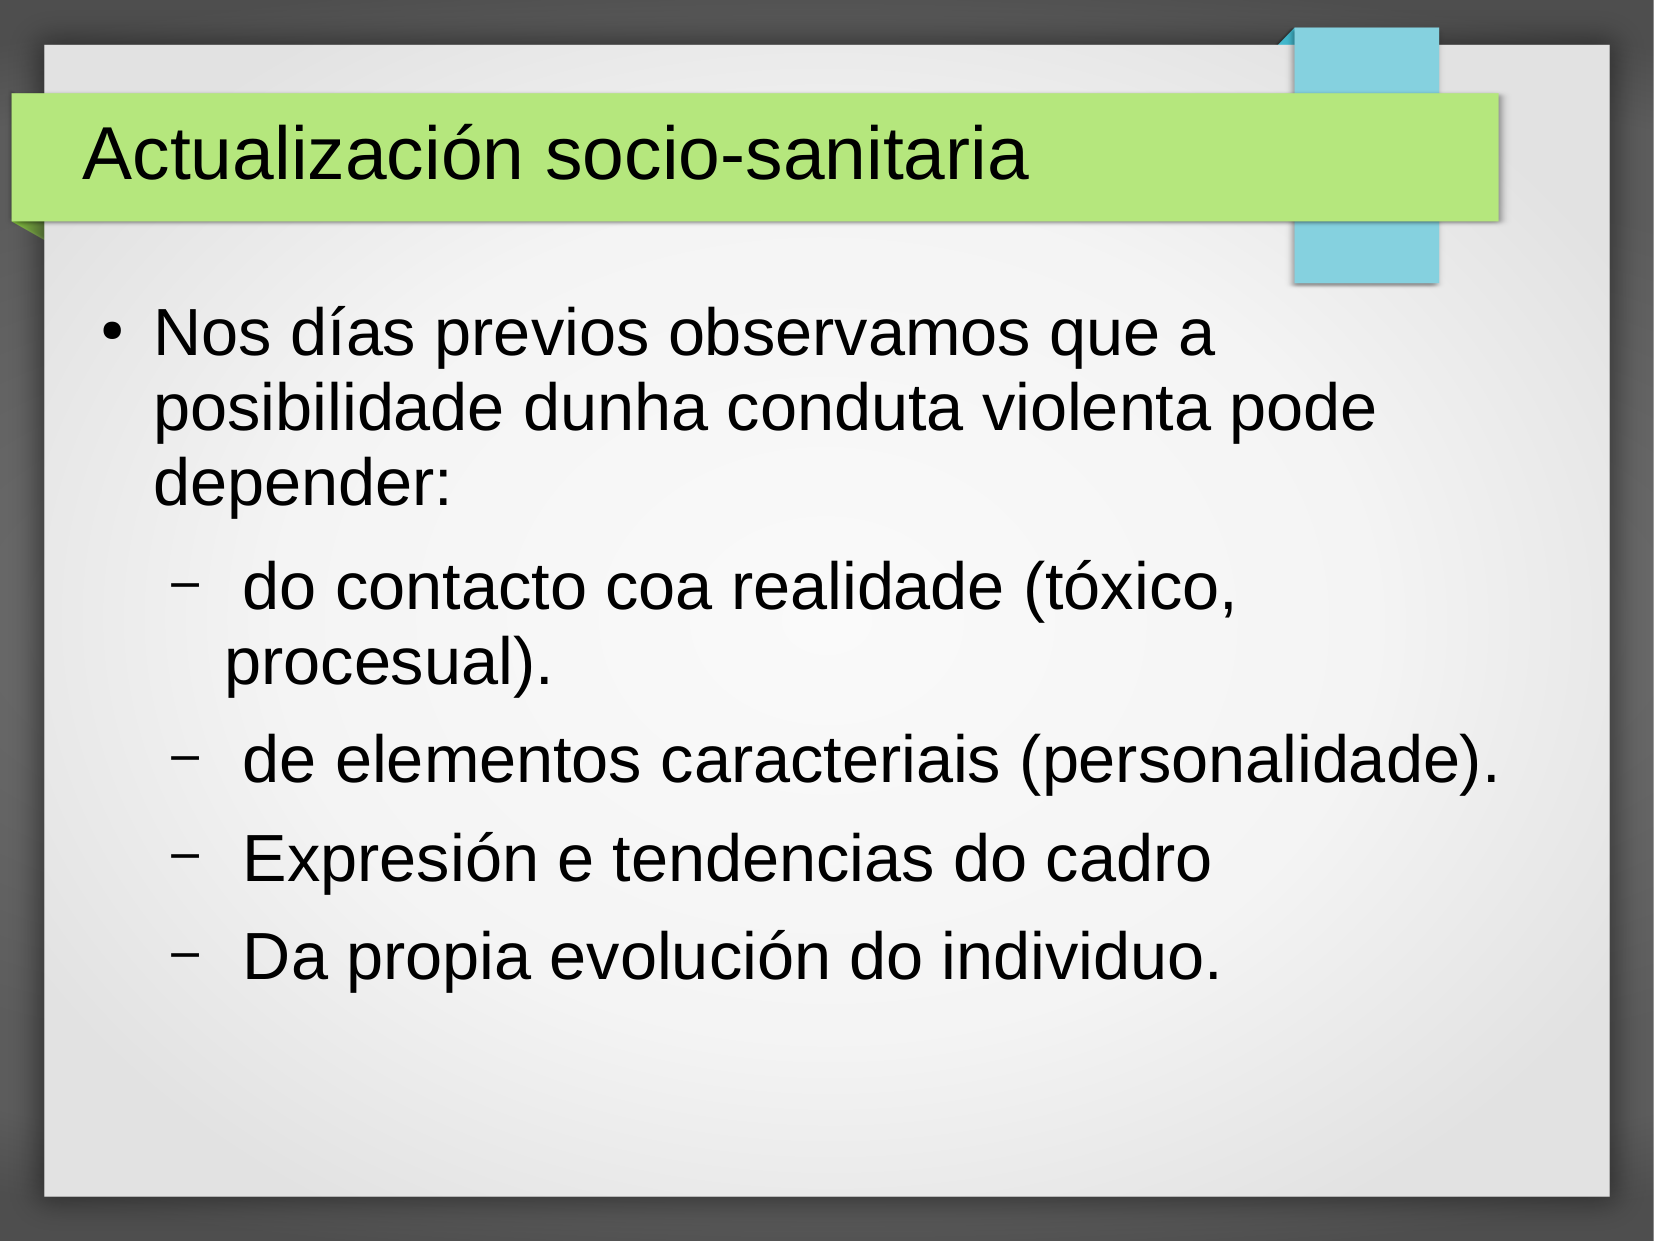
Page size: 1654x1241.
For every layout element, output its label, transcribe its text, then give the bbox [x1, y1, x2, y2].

picture [0, 0, 1654, 1241]
list Nos días previos observamos que a posibilidade dunha conduta violenta pode depender: do contacto coa realidade (tóxico, procesual). de elementos caracteriais (personalidade). Expresión e tendencias do cadro Da propia evolución do individuo. [82, 295, 1571, 1015]
title Actualización socio-sanitaria [82, 94, 1264, 213]
